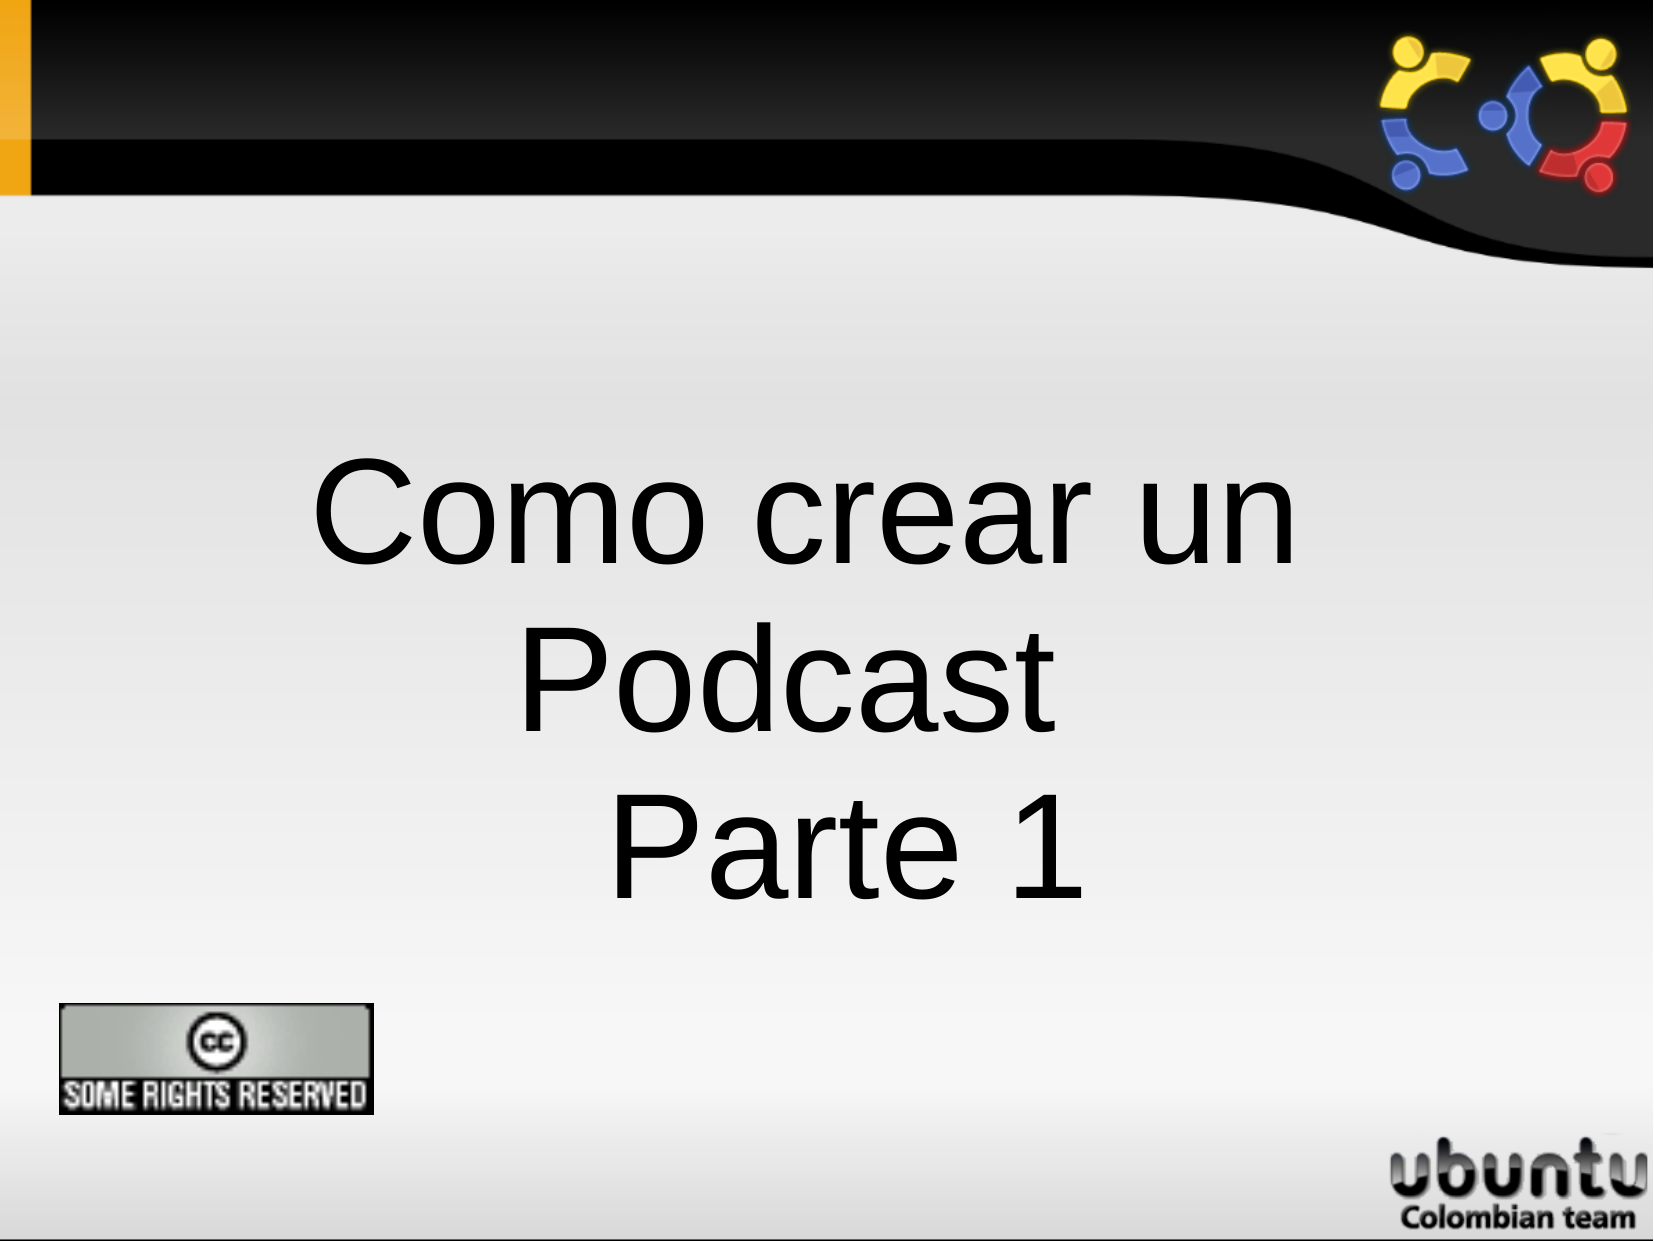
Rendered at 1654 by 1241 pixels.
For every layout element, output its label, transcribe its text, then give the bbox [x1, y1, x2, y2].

title Como crear un Podcast Parte 1 [147, 400, 1465, 958]
picture [0, 0, 1653, 1241]
